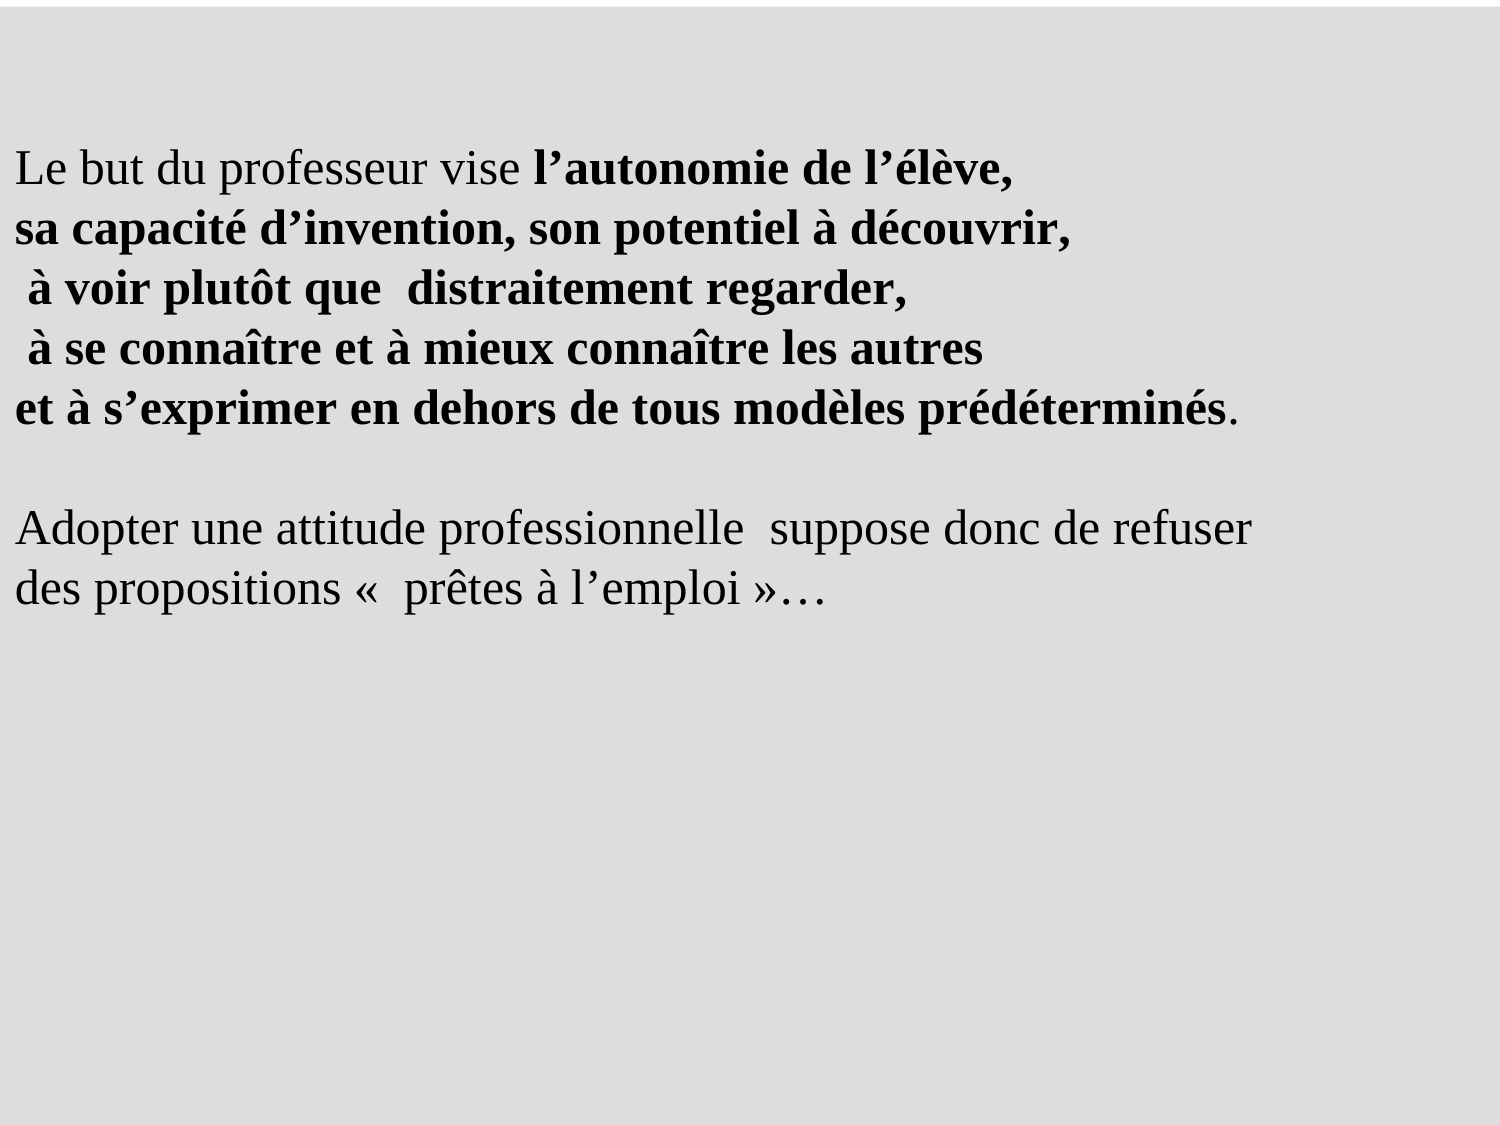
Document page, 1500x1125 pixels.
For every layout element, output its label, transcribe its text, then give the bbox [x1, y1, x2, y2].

text_box Le but du professeur vise l’autonomie de l’élève, sa capacité d’invention, son potentiel à découvrir, à voir plutôt que distraitement regarder, à se connaître et à mieux connaître les autres et à s’exprimer en dehors de tous modèles prédéterminés. Adopter une attitude professionnelle suppose donc de refuser des propositions « prêtes à l’emploi »… [0, 6, 1500, 1125]
